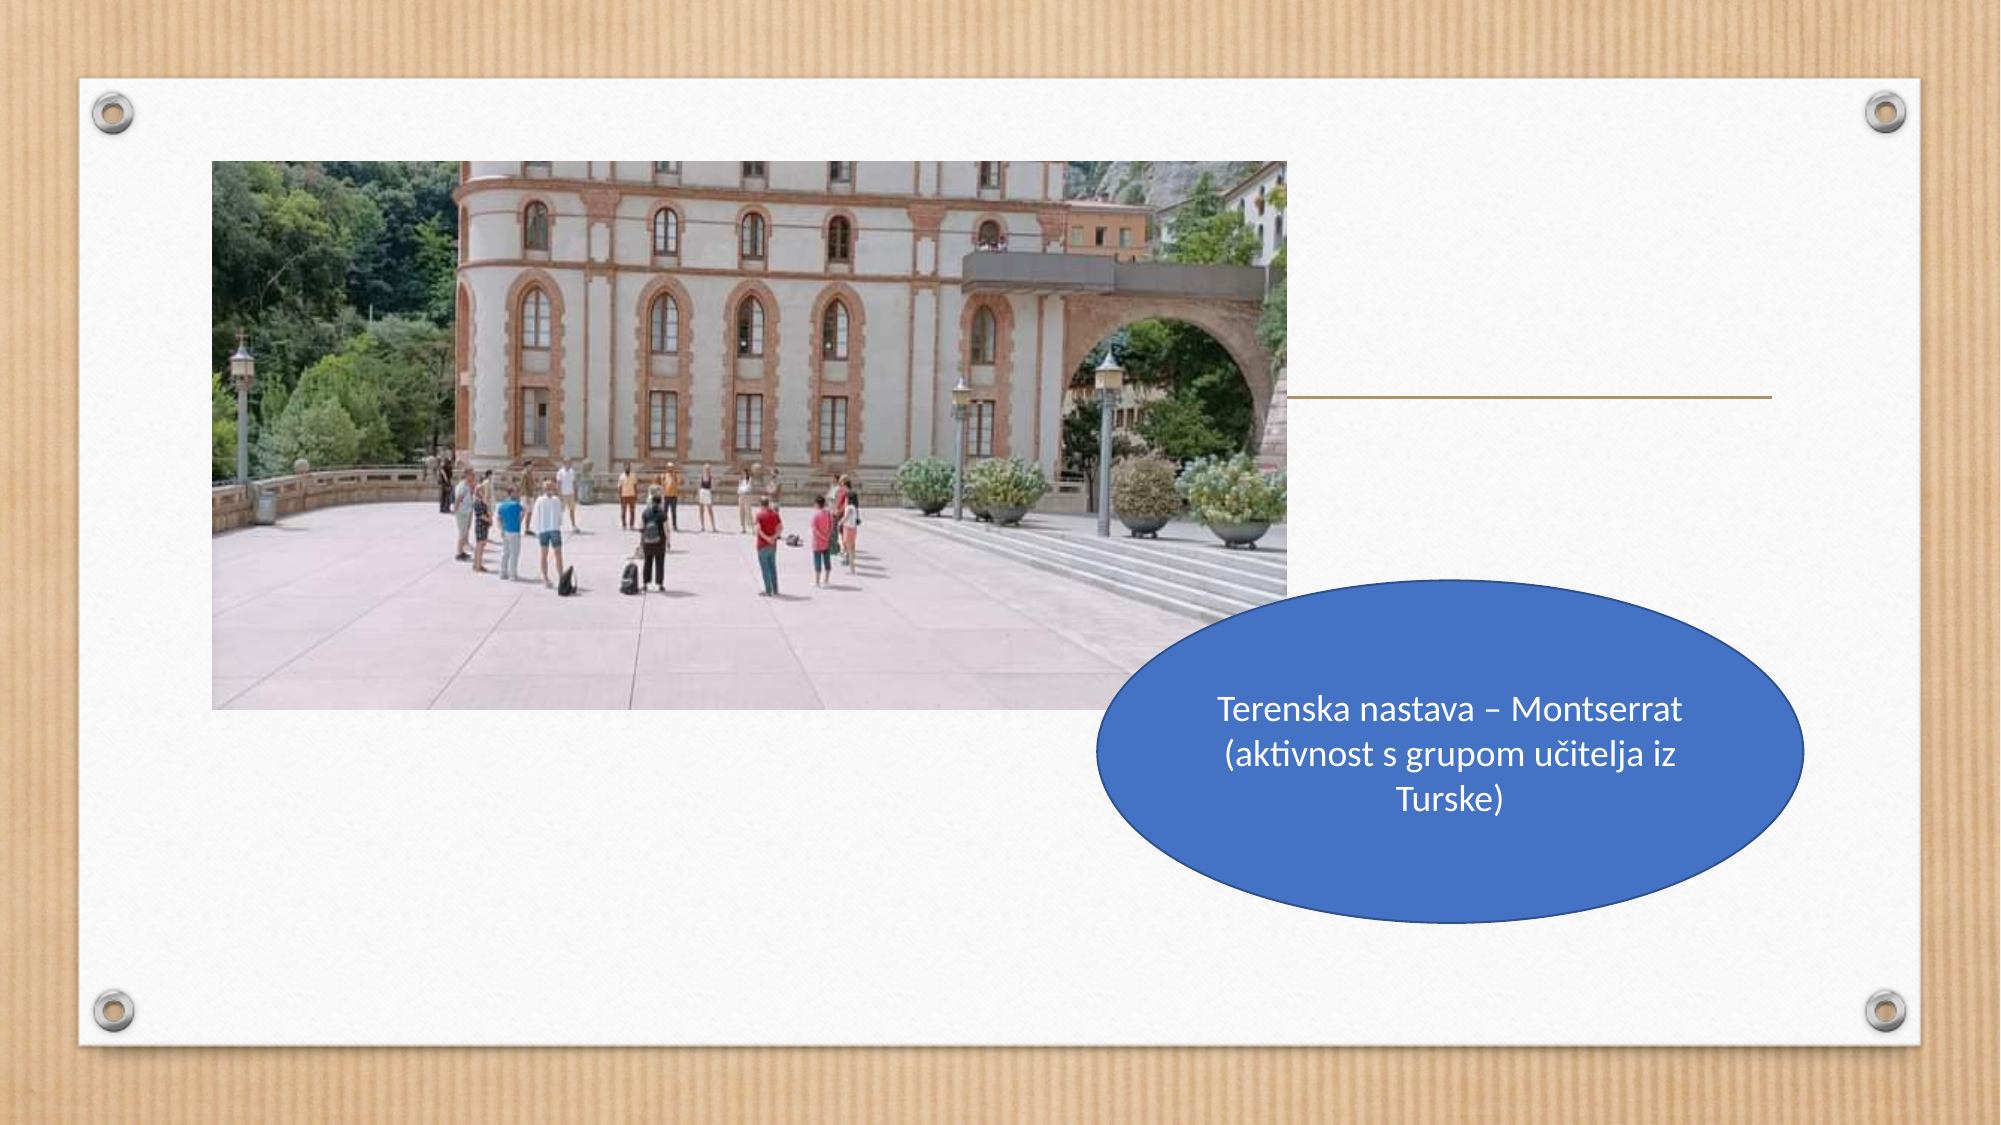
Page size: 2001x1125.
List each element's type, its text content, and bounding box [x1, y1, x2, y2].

picture [212, 161, 1287, 710]
text_box Terenska nastava – Montserrat (aktivnost s grupom učitelja iz Turske) [1097, 580, 1804, 923]
